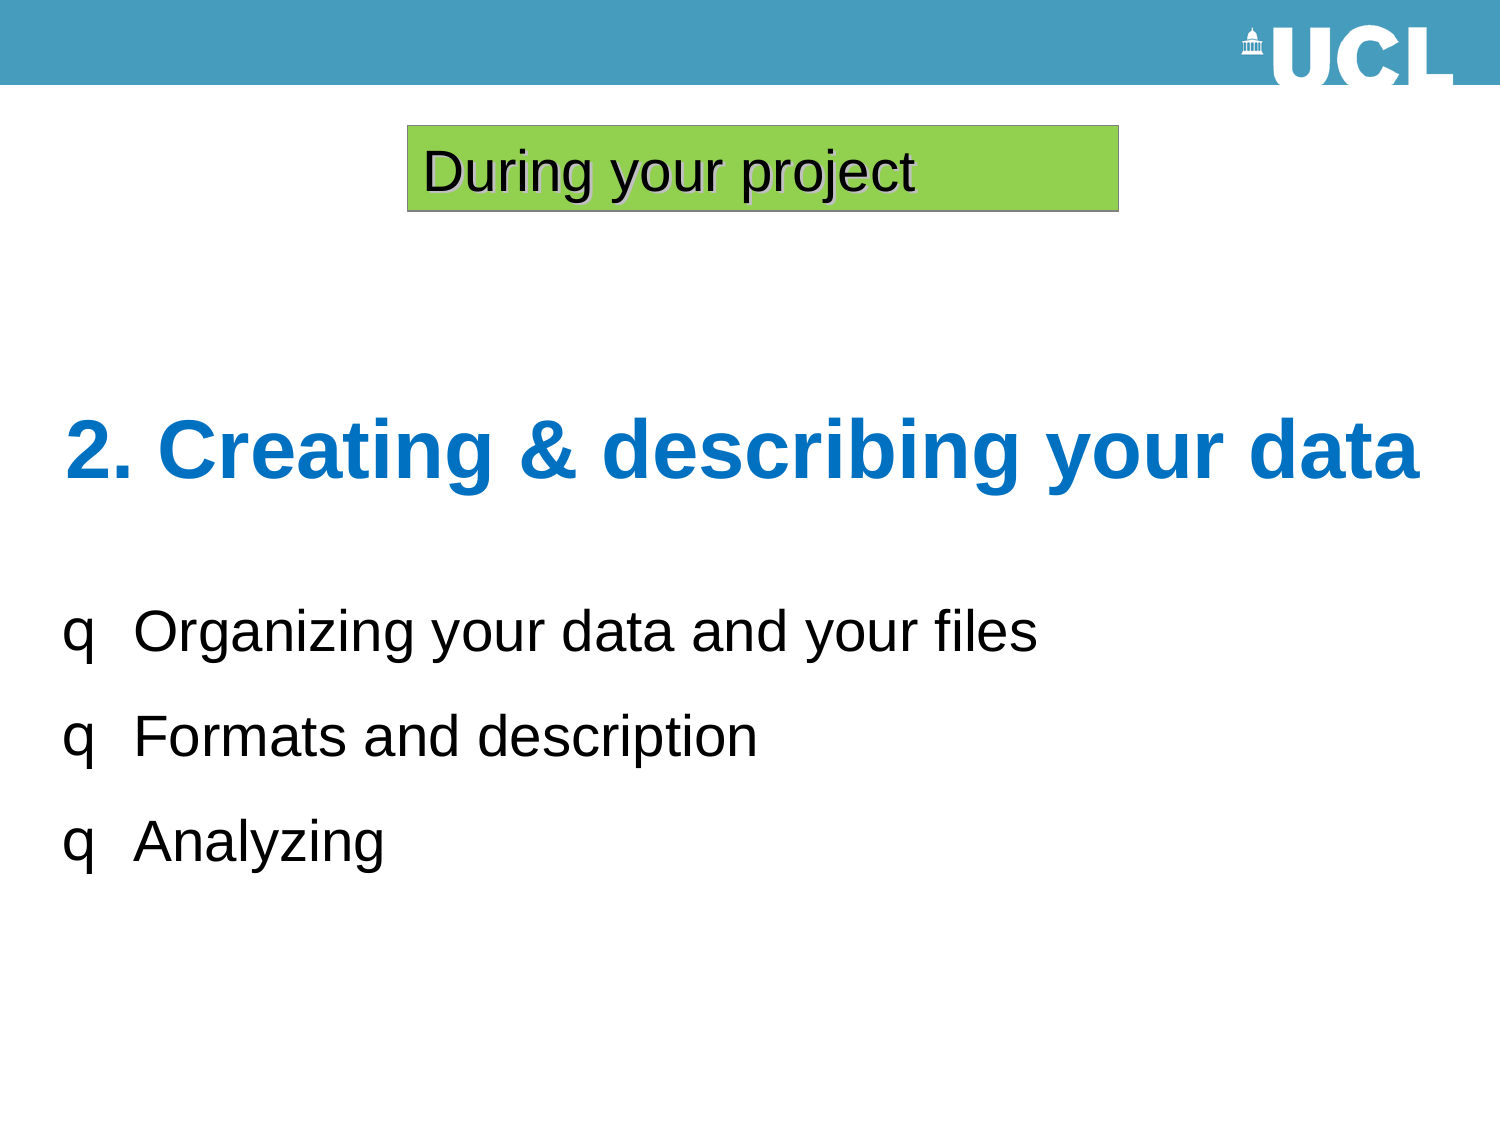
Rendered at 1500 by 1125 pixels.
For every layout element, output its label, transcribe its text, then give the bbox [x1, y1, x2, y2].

text_box During your project [407, 125, 1119, 212]
text_box Organizing your data and your files Formats and description Analyzing [46, 550, 1074, 960]
text_box 2. Creating & describing your data [46, 338, 1440, 551]
